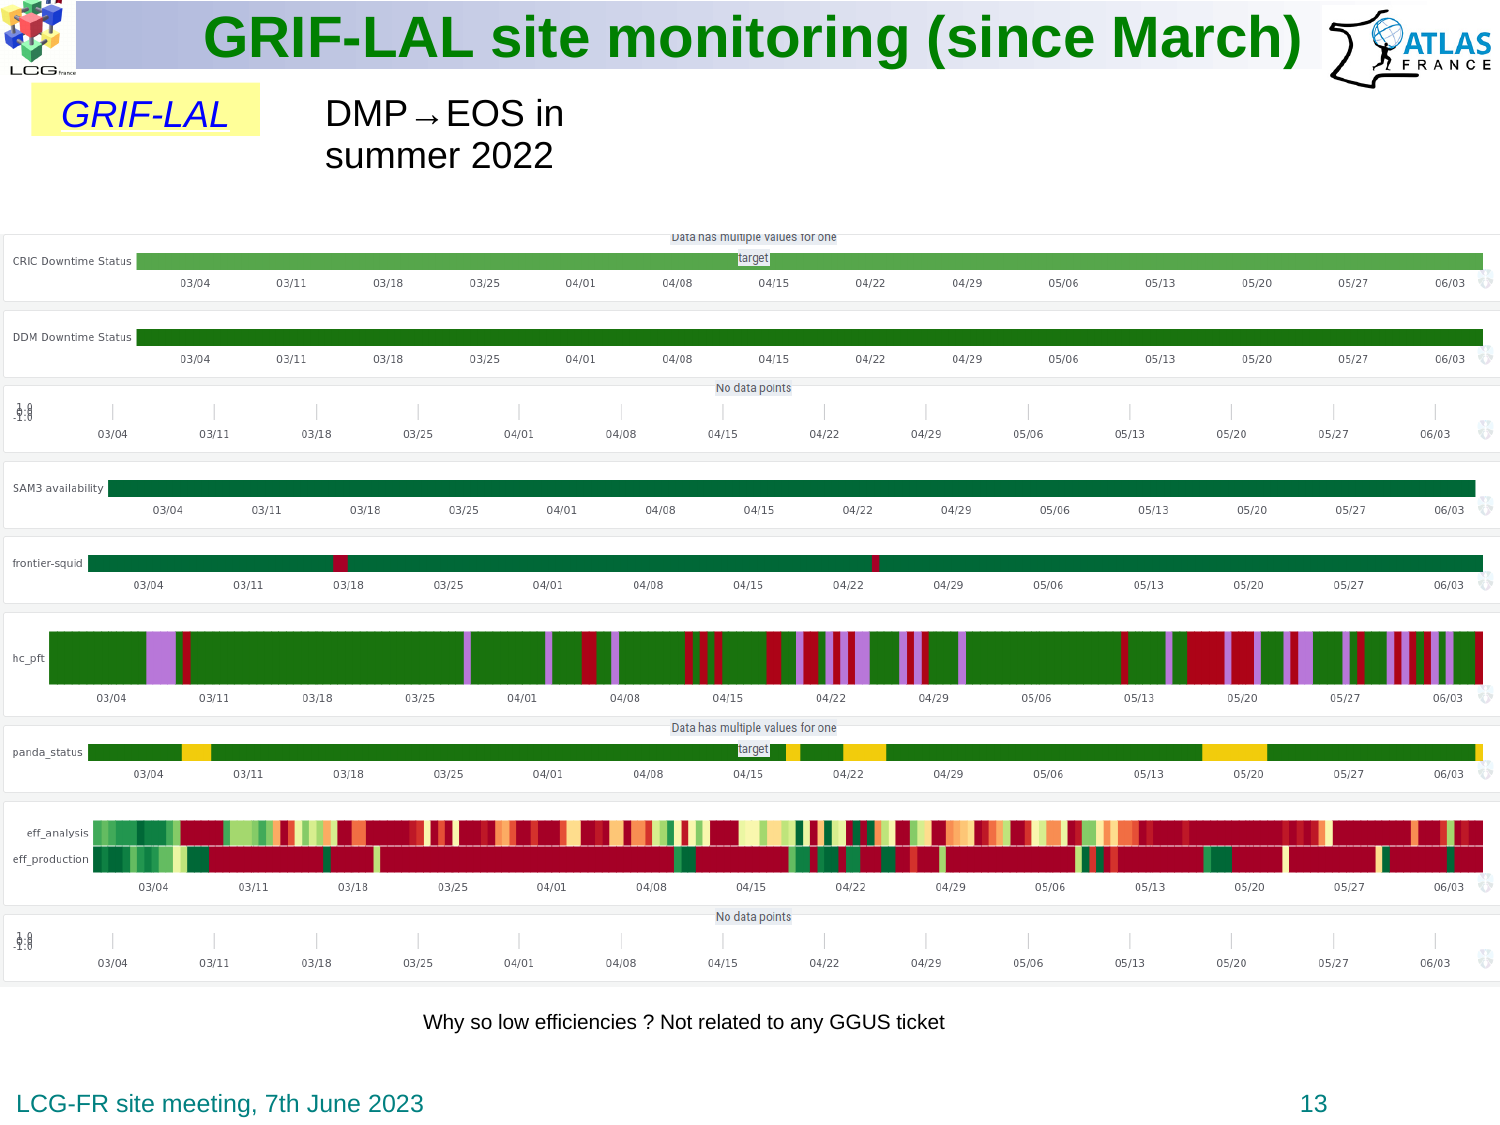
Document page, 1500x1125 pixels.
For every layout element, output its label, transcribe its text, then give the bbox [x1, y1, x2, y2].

text_box GRIF-LAL [31, 82, 260, 136]
text_box Why so low efficiencies ? Not related to any GGUS ticket [408, 1003, 1406, 1043]
text_box GRIF-LAL site monitoring (since March) [7, 0, 1500, 121]
picture [0, 0, 7, 75]
text_box DMP→EOS in summer 2022 [310, 84, 603, 184]
picture [0, 234, 1500, 987]
